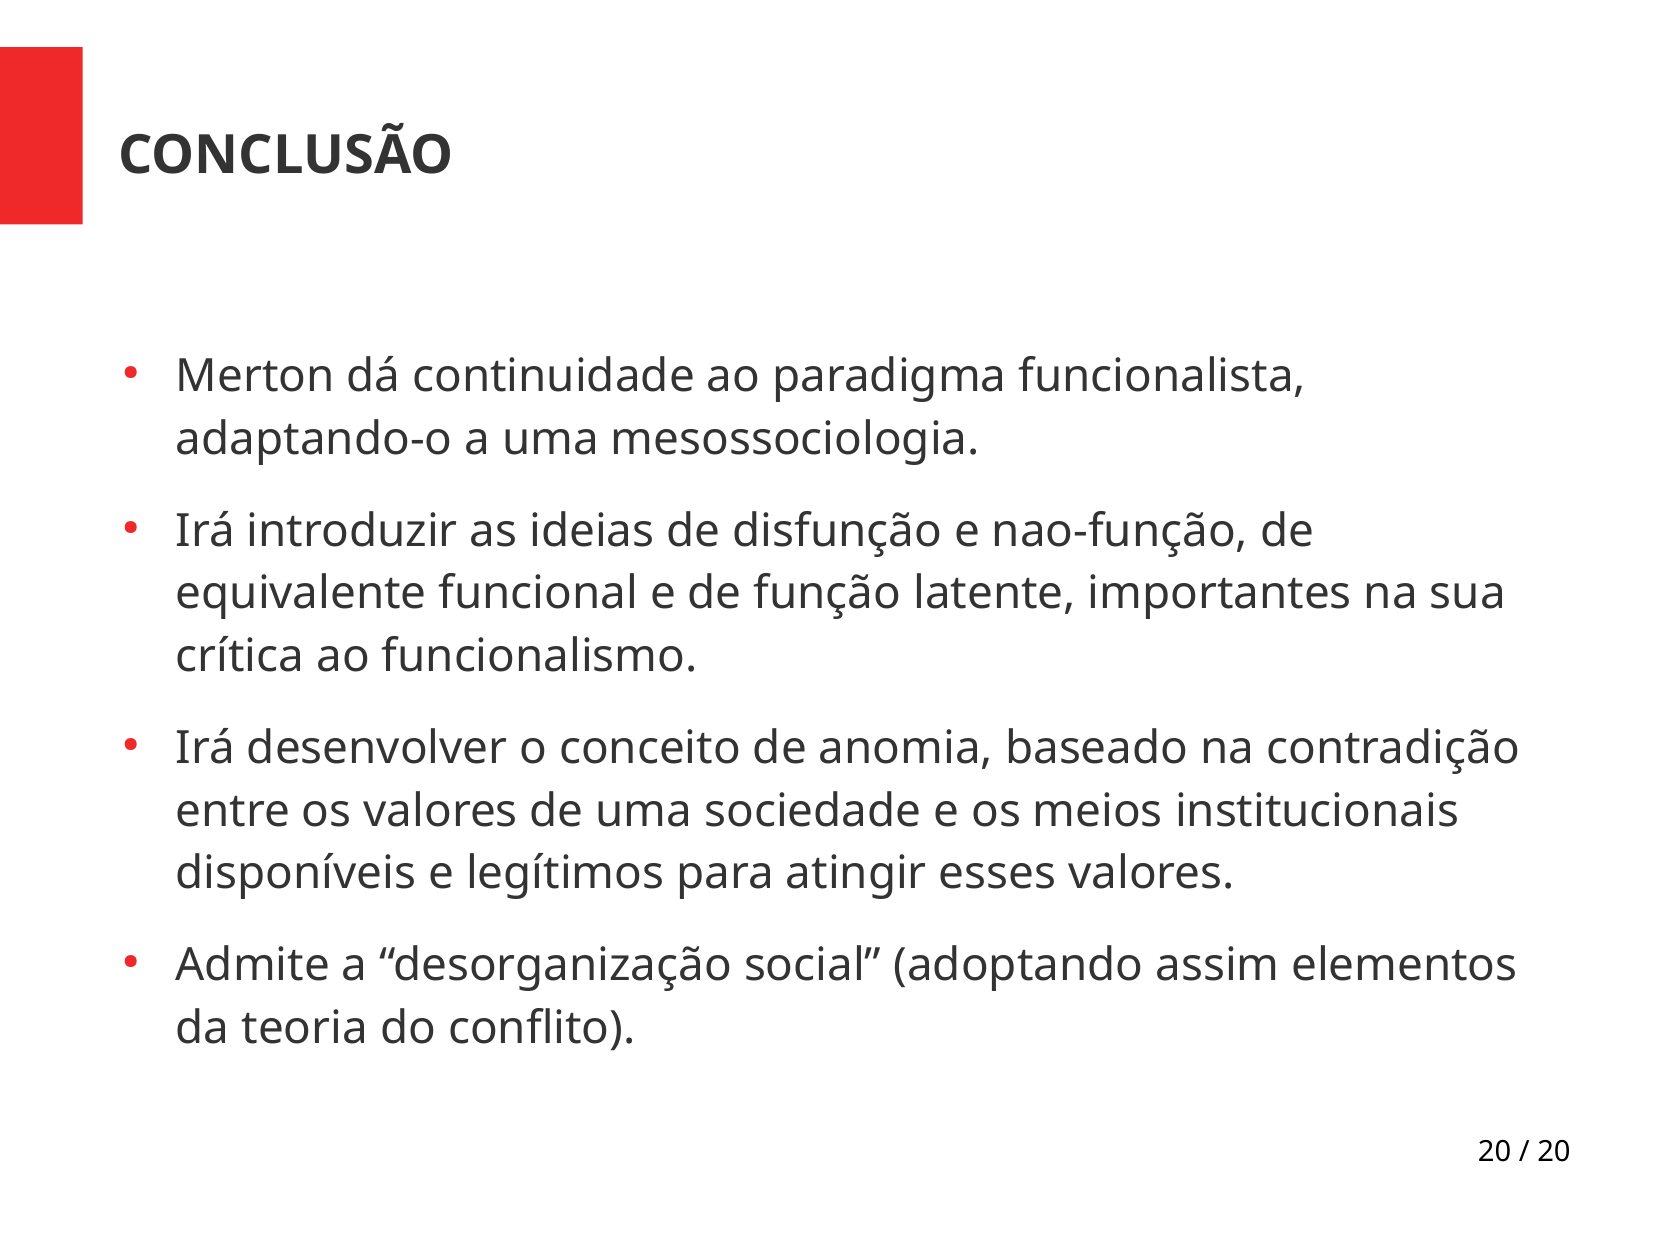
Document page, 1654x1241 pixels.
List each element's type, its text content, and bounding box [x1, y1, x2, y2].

title CONCLUSÃO [118, 49, 1571, 257]
list Merton dá continuidade ao paradigma funcionalista, adaptando-o a uma mesossociologia. Irá introduzir as ideias de disfunção e nao-função, de equivalente funcional e de função latente, importantes na sua crítica ao funcionalismo. Irá desenvolver o conceito de anomia, baseado na contradição entre os valores de uma sociedade e os meios institucionais disponíveis e legítimos para atingir esses valores. Admite a “desorganização social” (adoptando assim elementos da teoria do conflito). [105, 256, 1523, 976]
